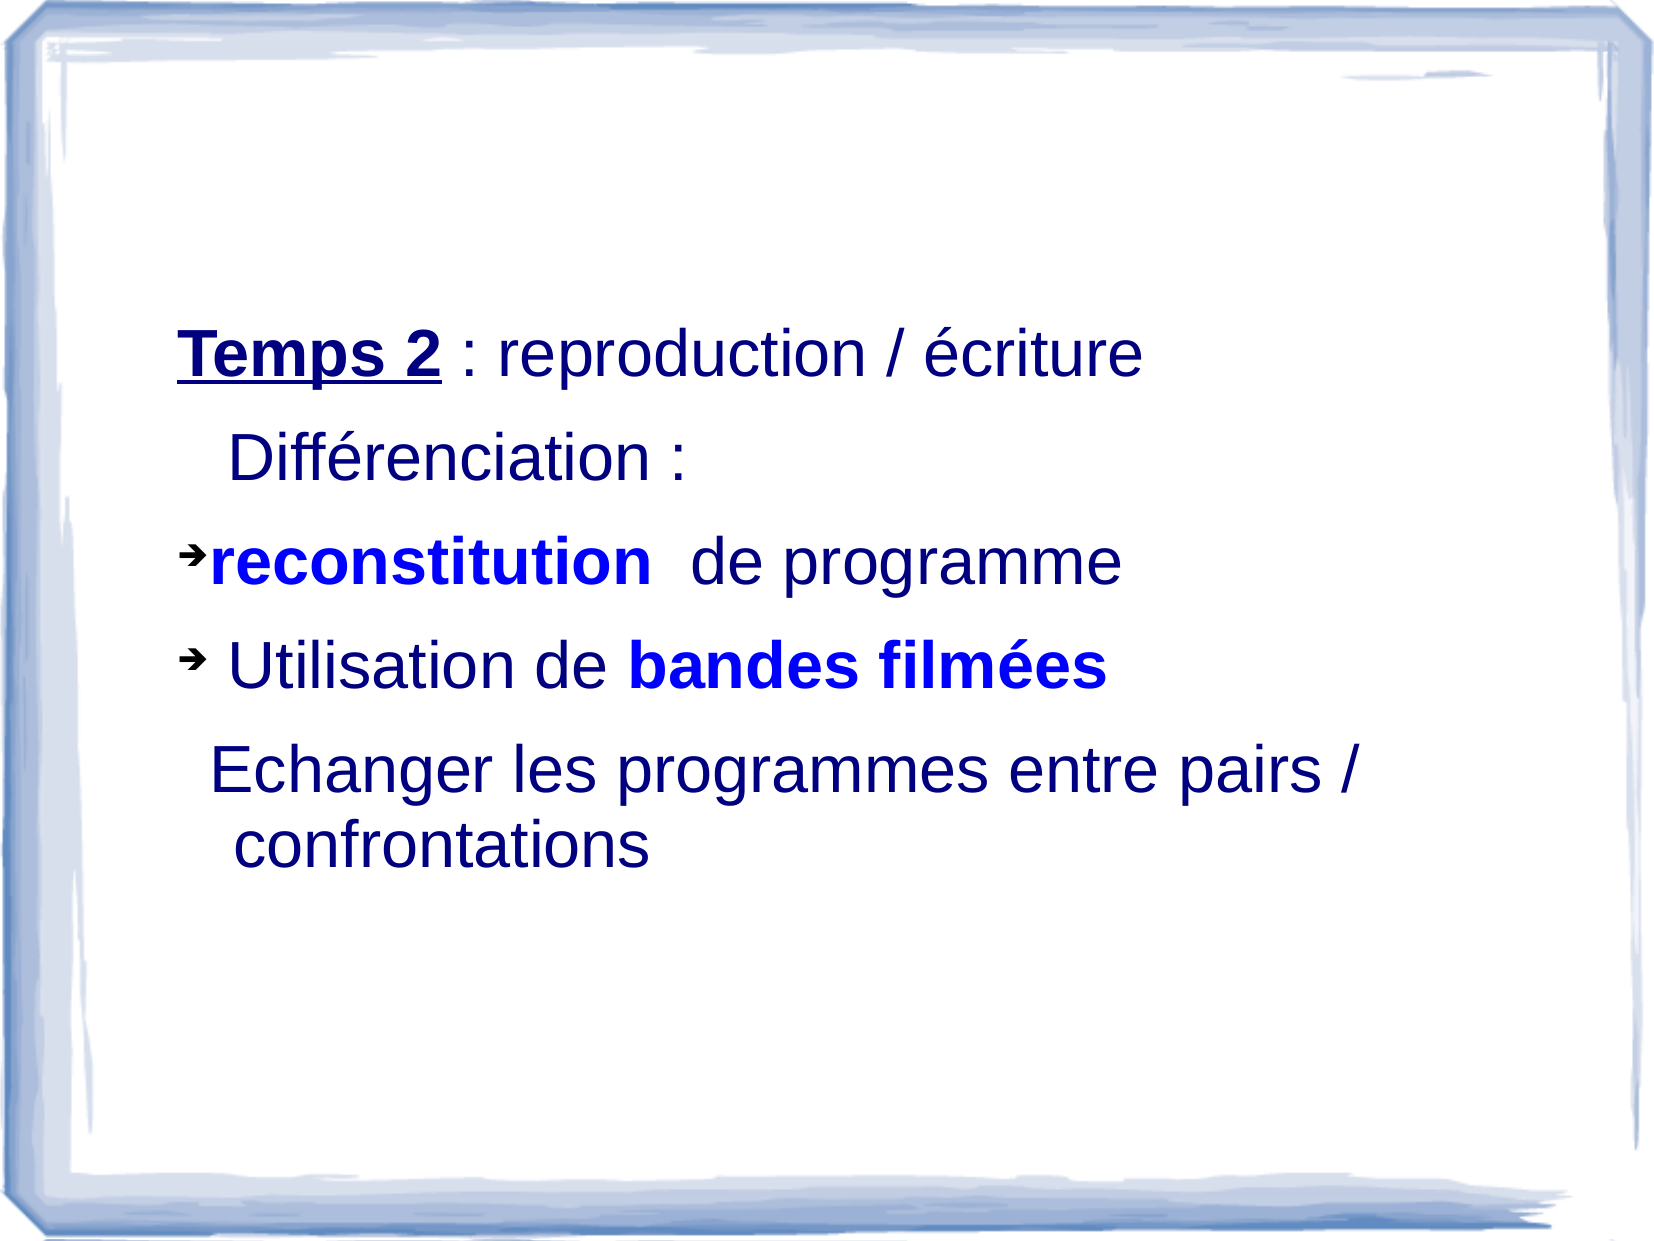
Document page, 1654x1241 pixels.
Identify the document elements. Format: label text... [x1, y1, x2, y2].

list Temps 2 : reproduction / écriture Différenciation : reconstitution de programme Utilisation de bandes filmées Echanger les programmes entre pairs / confrontations [177, 312, 1625, 1131]
picture [0, 0, 1654, 1241]
